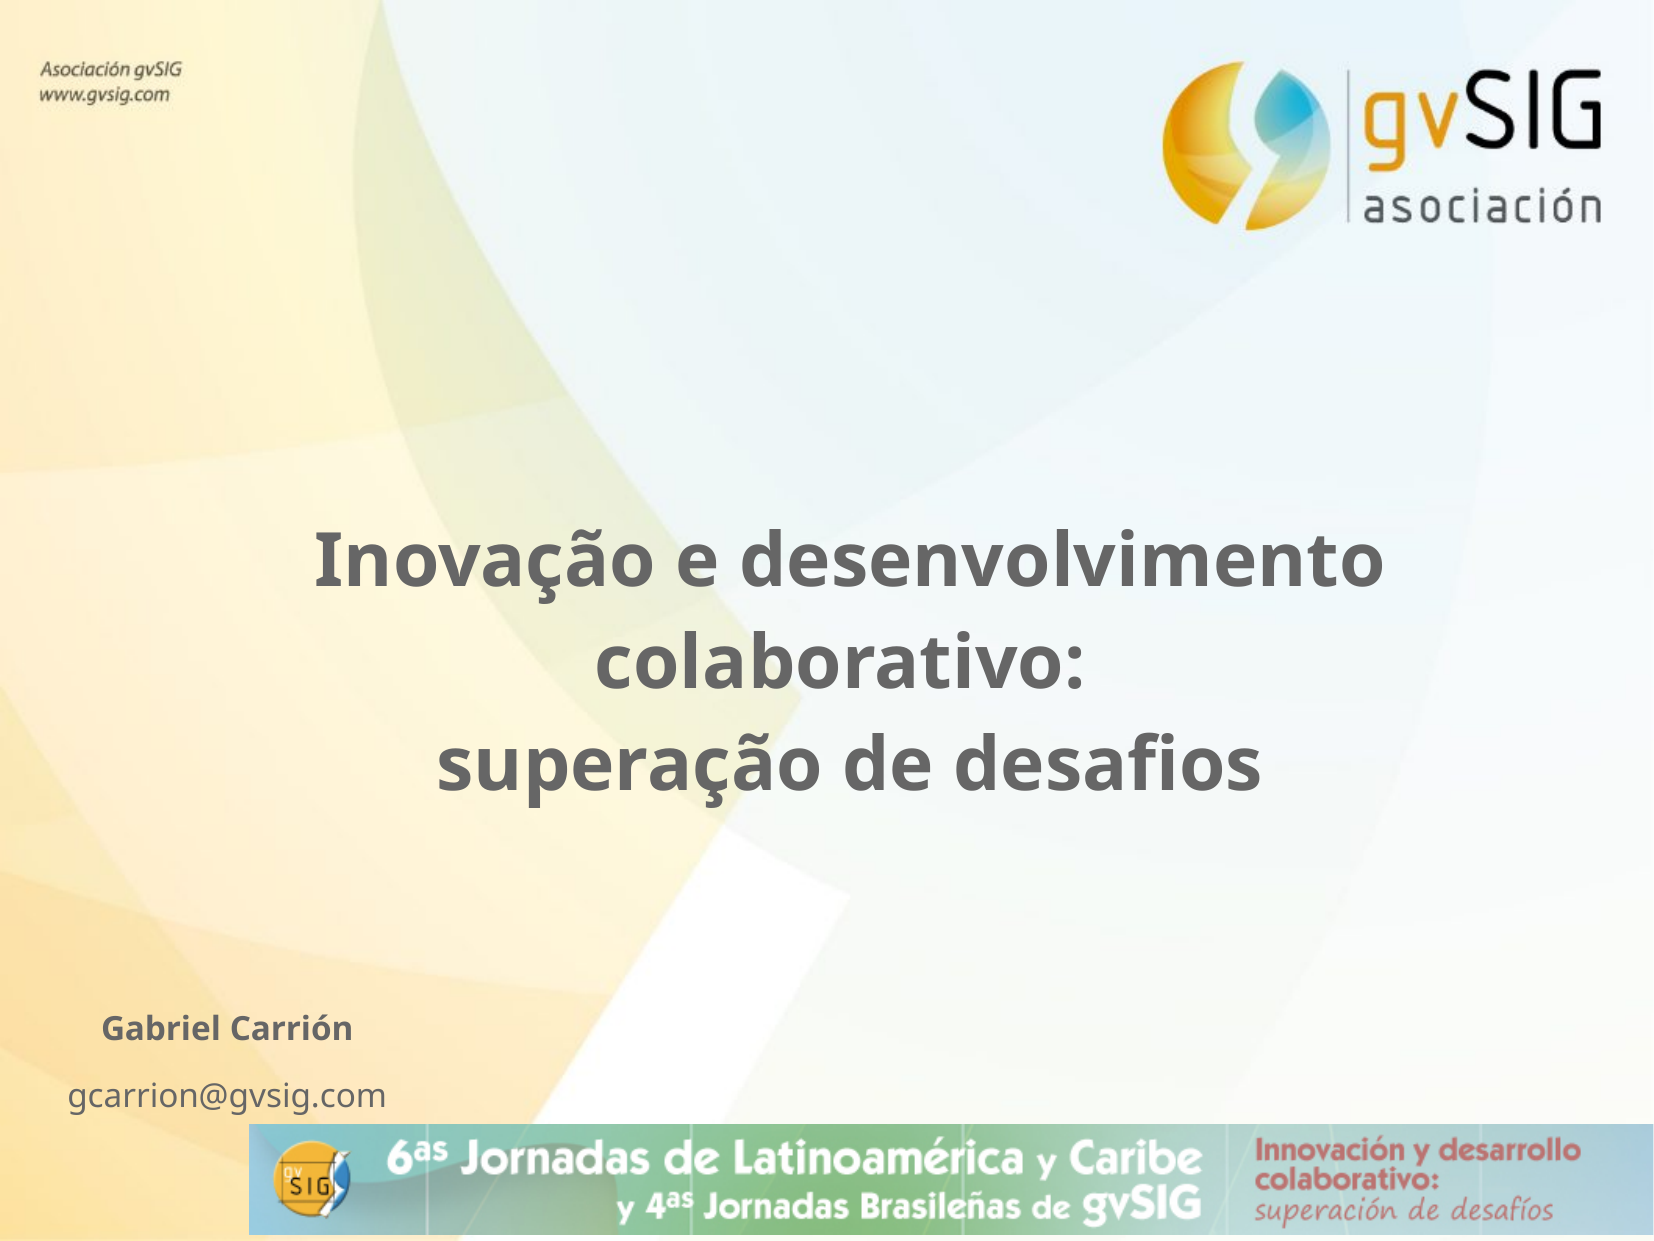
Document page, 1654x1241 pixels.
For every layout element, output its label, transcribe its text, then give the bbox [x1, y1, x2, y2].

title Inovação e desenvolvimento colaborativo: superação de desafios [135, 528, 1565, 791]
picture [209, 1092, 216, 1101]
text_box Gabriel Carrión gcarrion@gvsig.com [0, 974, 443, 1086]
picture [0, 0, 1654, 1241]
